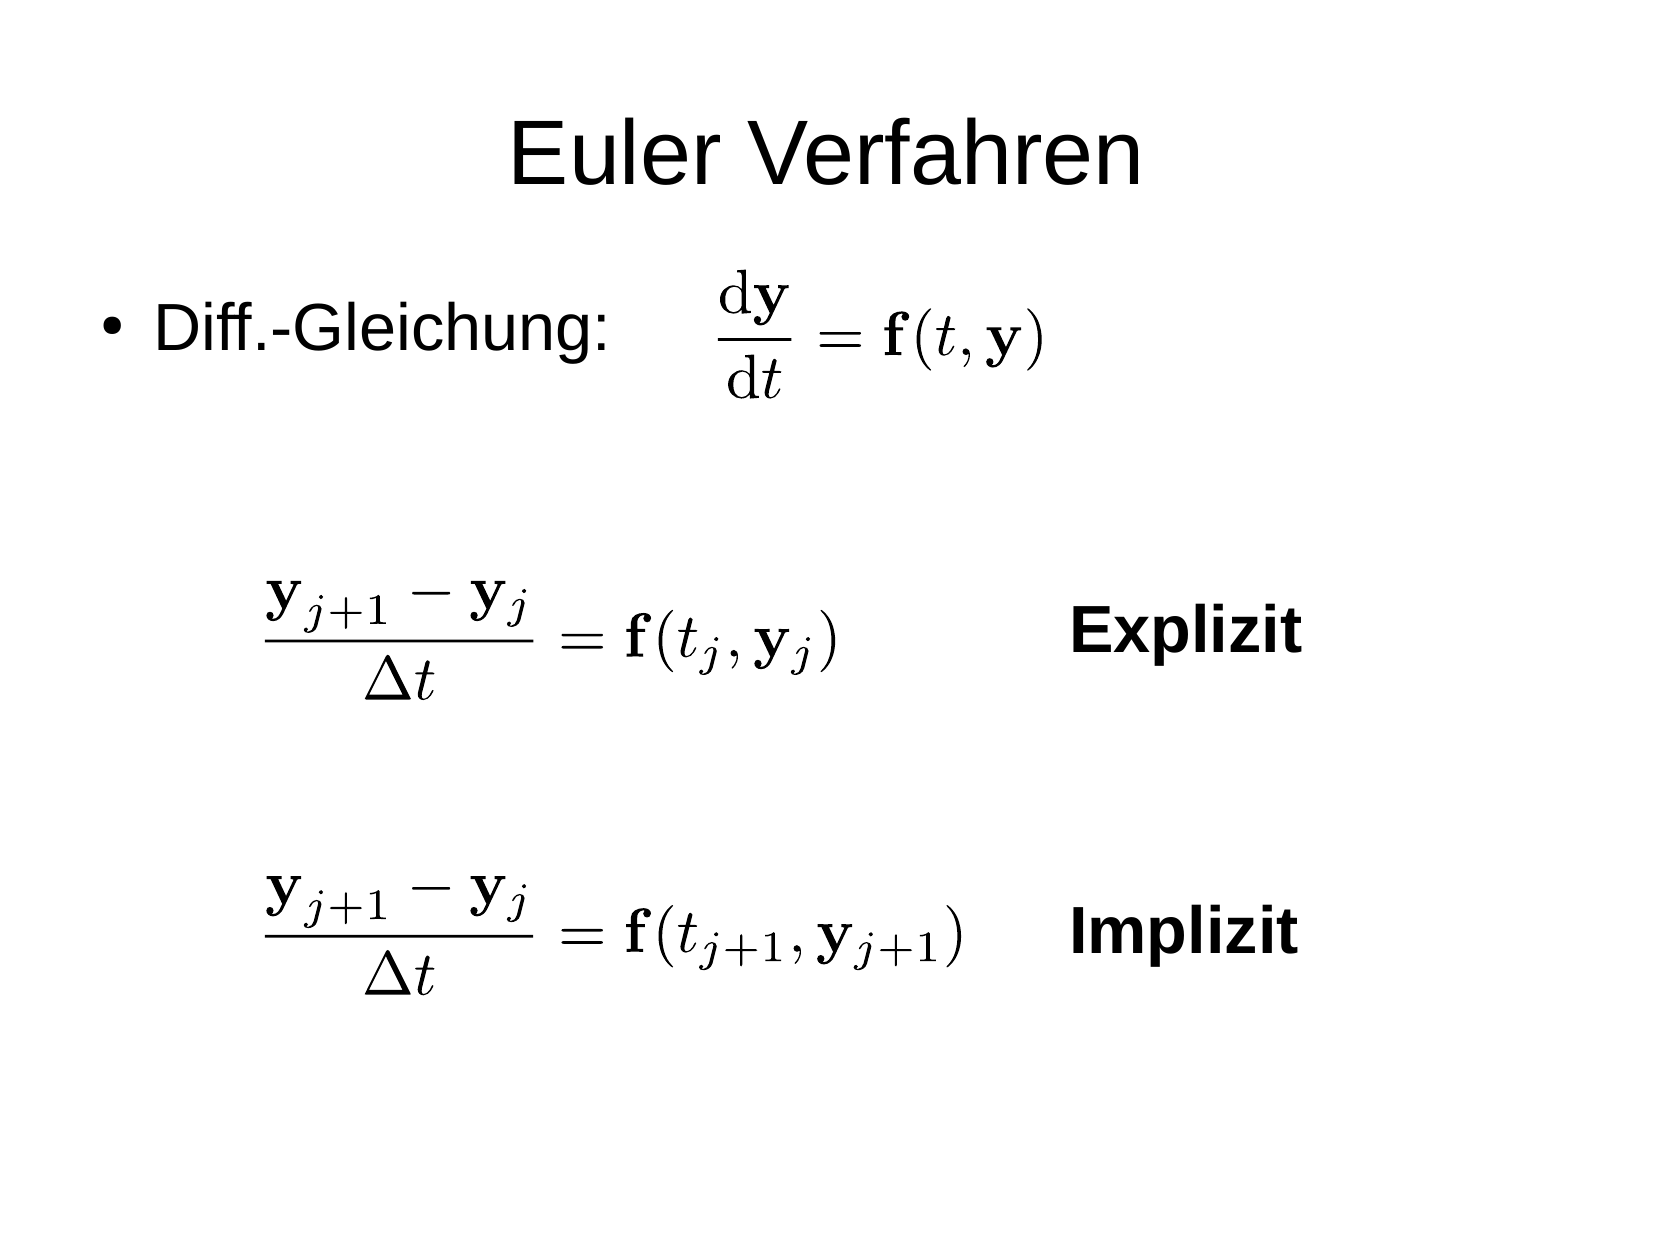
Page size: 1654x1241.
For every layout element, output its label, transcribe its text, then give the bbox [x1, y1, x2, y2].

text_box [717, 269, 1048, 399]
text_box Explizit [1054, 584, 1318, 674]
text_box [264, 867, 968, 996]
list Diff.-Gleichung: [82, 290, 1571, 1094]
text_box Implizit [1054, 885, 1314, 976]
title Euler Verfahren [82, 49, 1571, 257]
text_box [264, 572, 842, 701]
